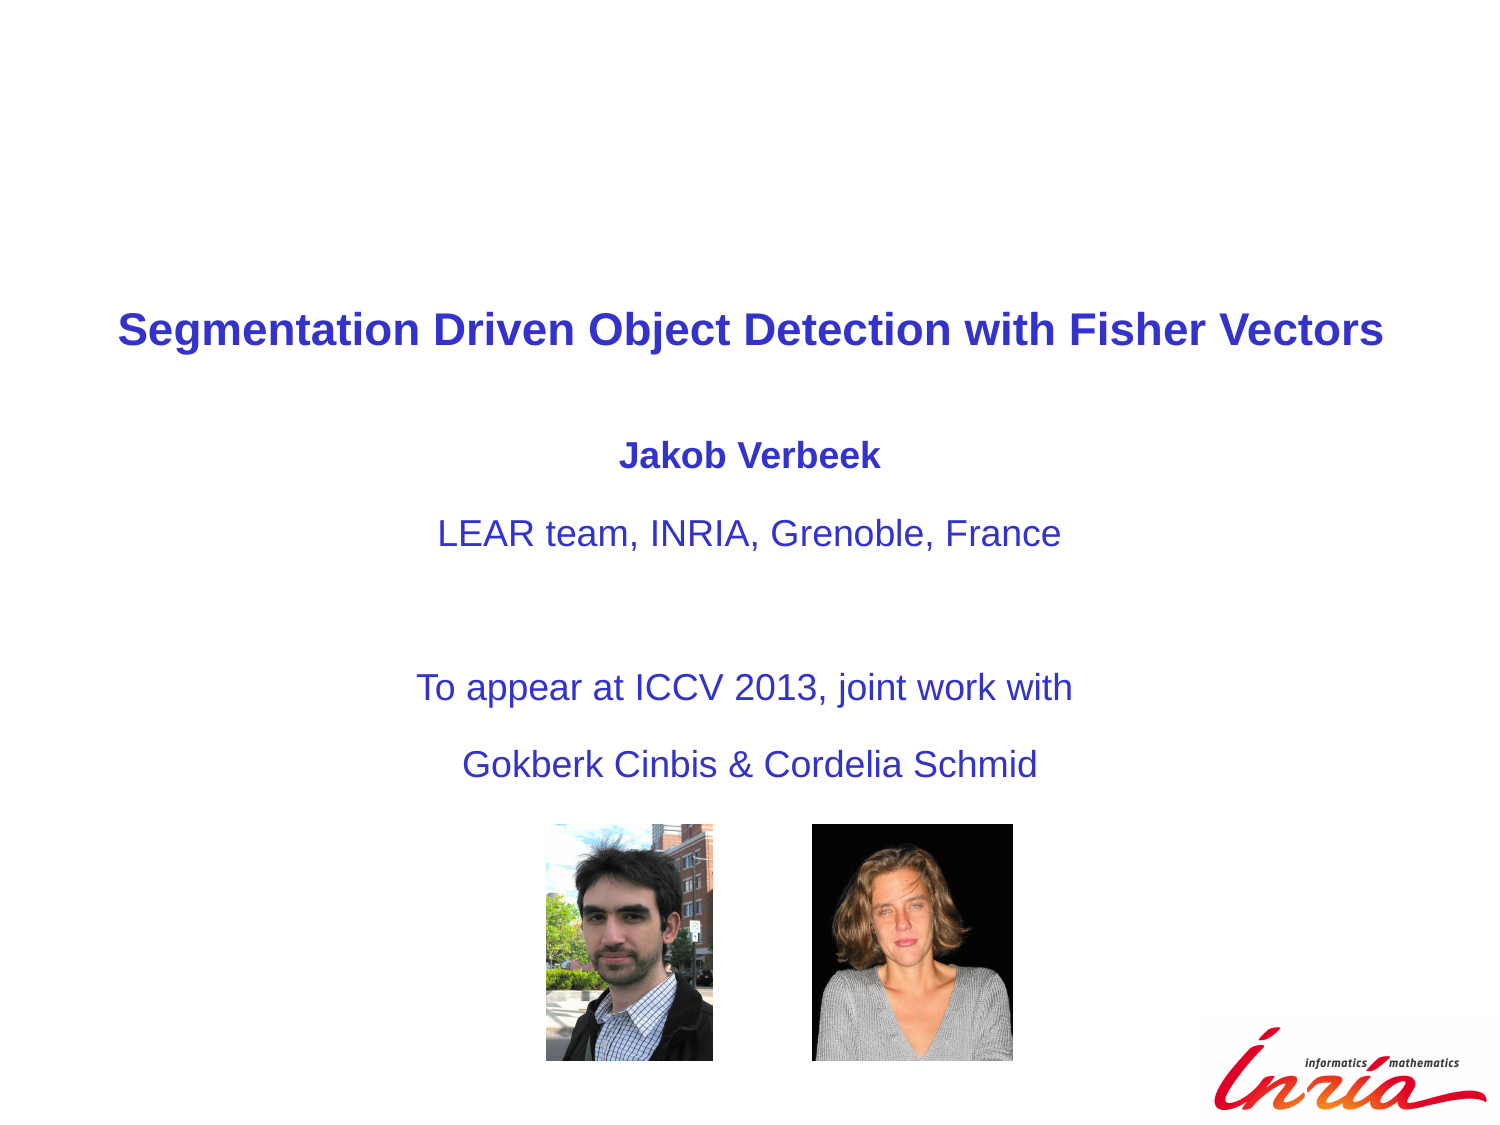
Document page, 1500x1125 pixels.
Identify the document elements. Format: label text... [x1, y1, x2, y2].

picture [546, 824, 713, 1061]
picture [1200, 1012, 1500, 1125]
subtitle Jakob Verbeek LEAR team, INRIA, Grenoble, France To appear at ICCV 2013, joint work with Gokberk Cinbis & Cordelia Schmid [75, 434, 1425, 863]
picture [812, 824, 1013, 1061]
title Segmentation Driven Object Detection with Fisher Vectors [47, 247, 1455, 411]
